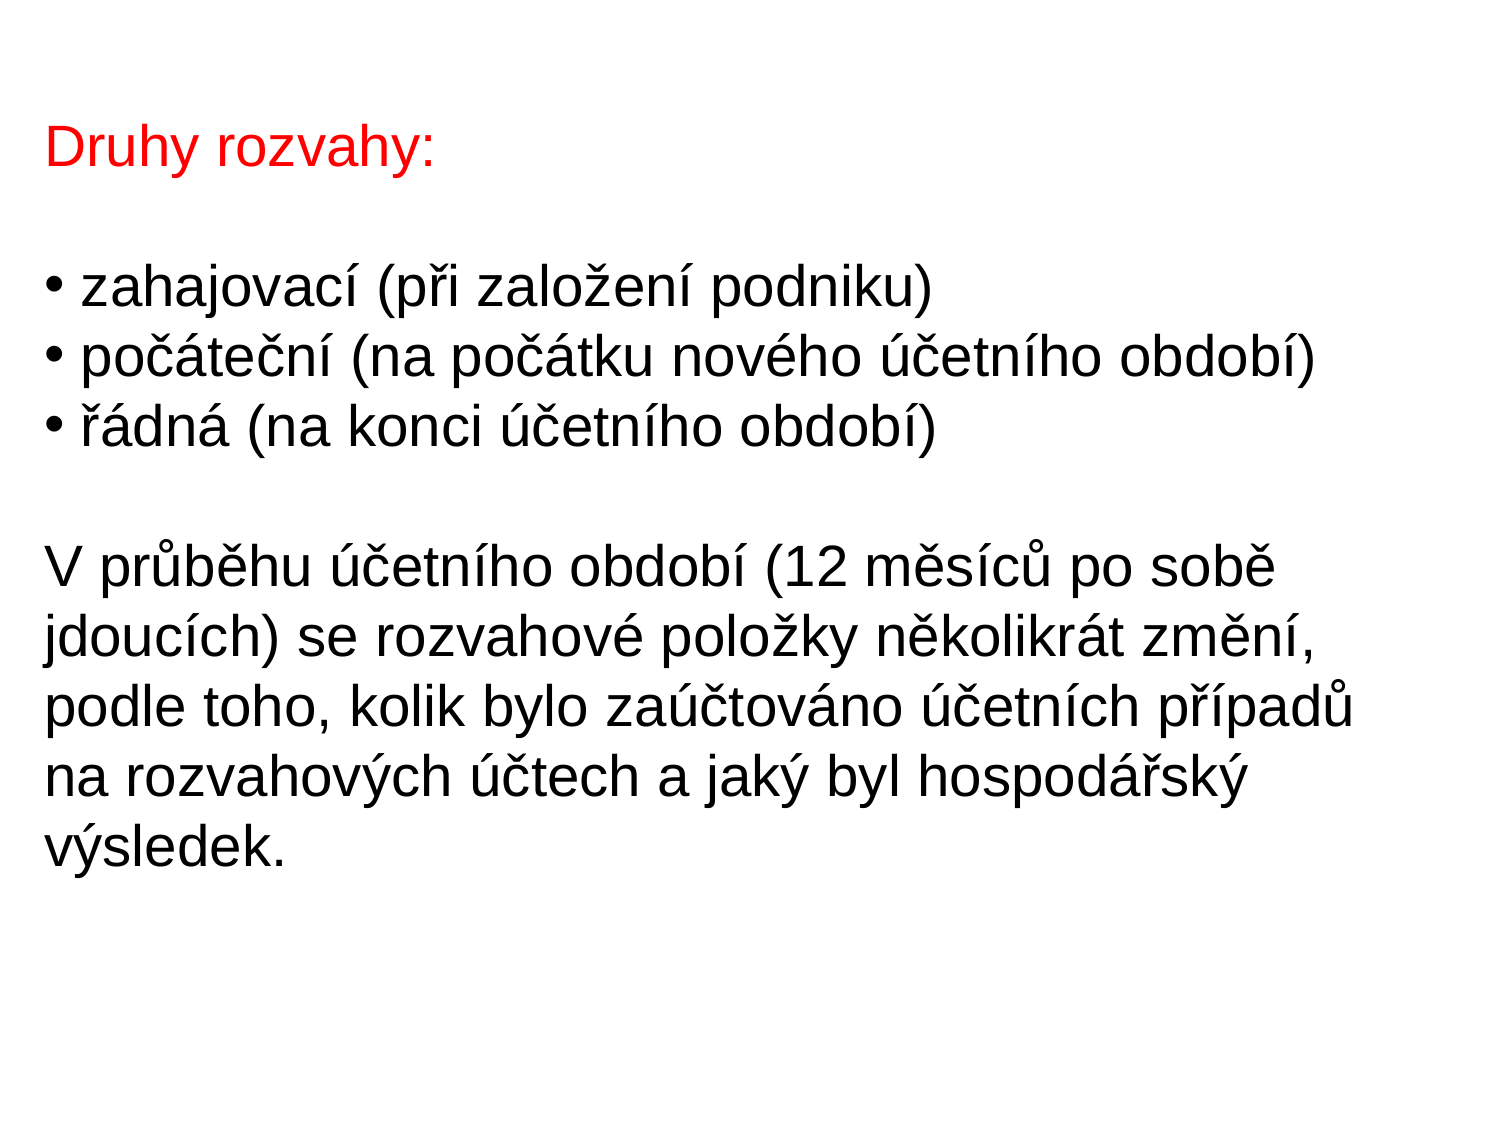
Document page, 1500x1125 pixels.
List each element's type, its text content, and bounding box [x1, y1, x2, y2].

text_box Druhy rozvahy: zahajovací (při založení podniku) počáteční (na počátku nového účetního období) řádná (na konci účetního období) V průběhu účetního období (12 měsíců po sobě jdoucích) se rozvahové položky několikrát změní, podle toho, kolik bylo zaúčtováno účetních případů na rozvahových účtech a jaký byl hospodářský výsledek. [29, 30, 1500, 887]
